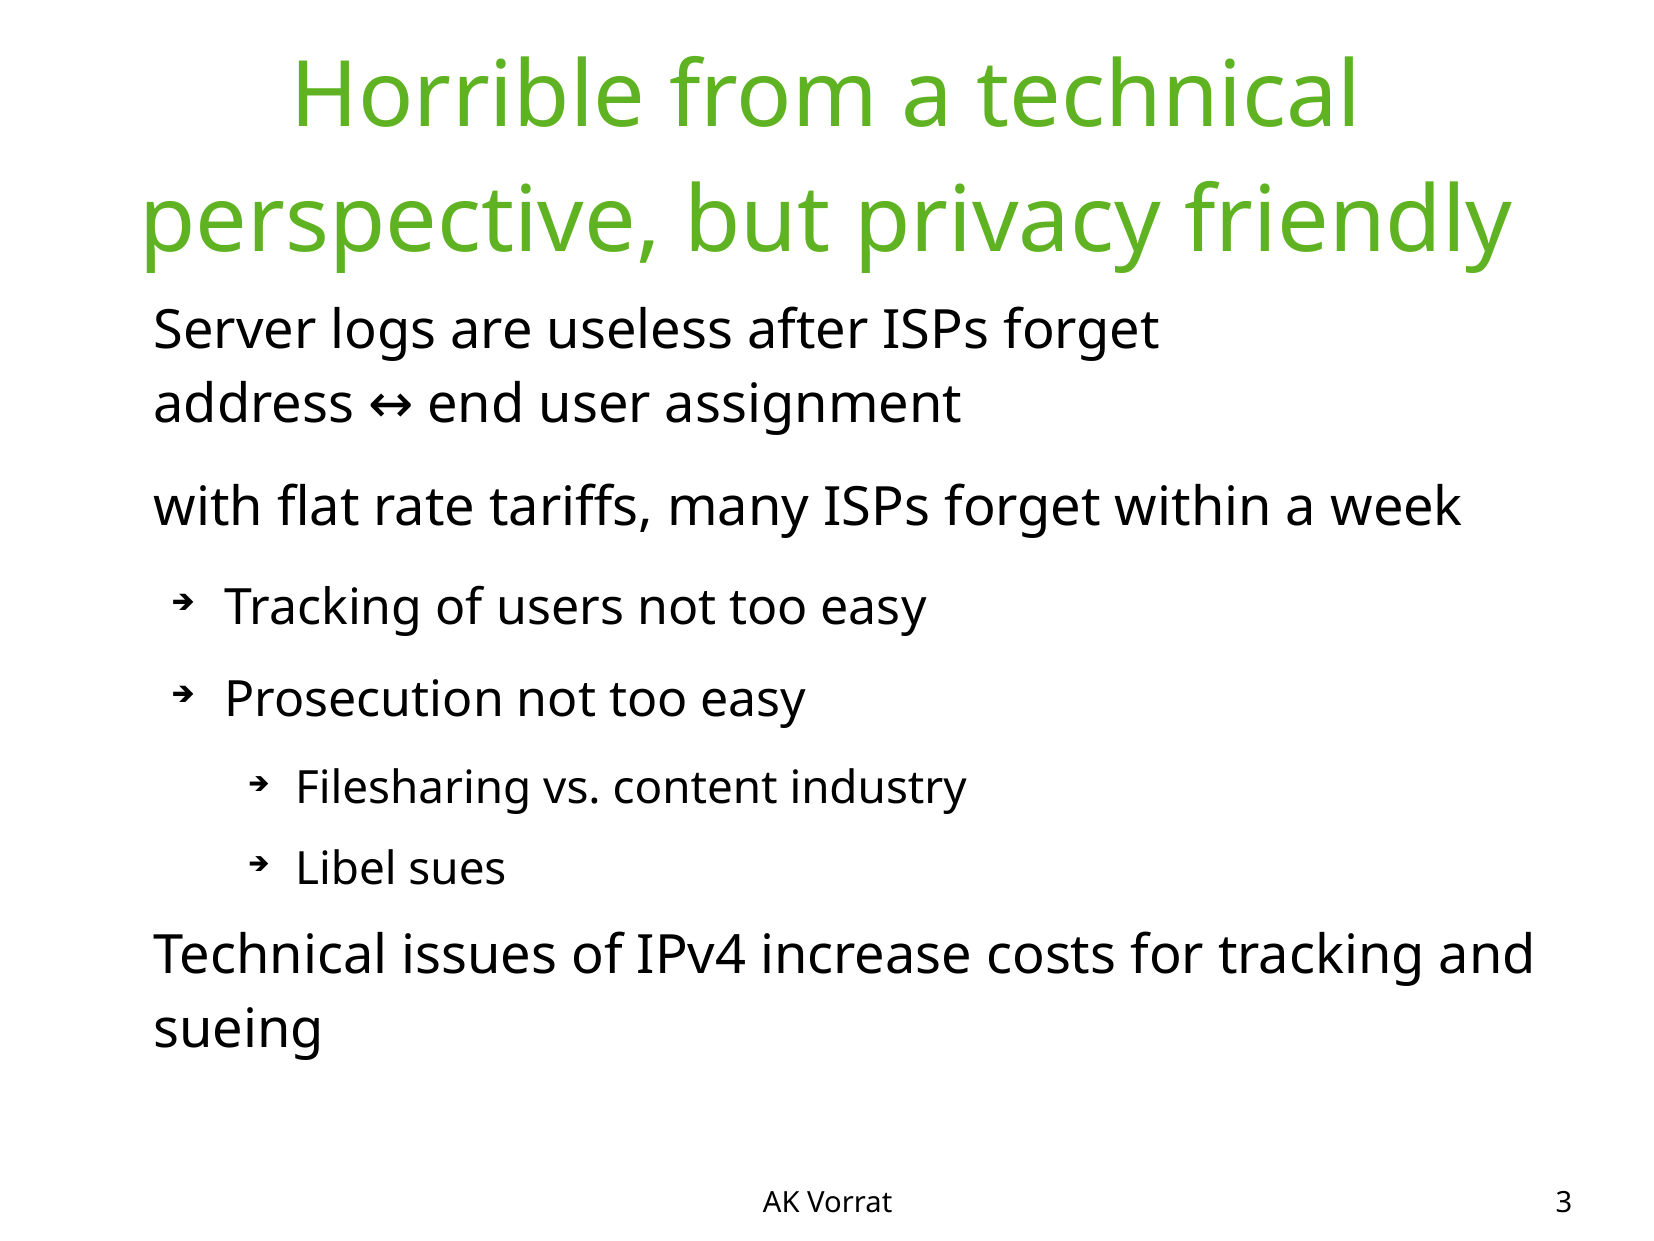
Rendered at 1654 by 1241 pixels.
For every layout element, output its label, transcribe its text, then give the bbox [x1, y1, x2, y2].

title Horrible from a technical perspective, but privacy friendly [82, 41, 1571, 265]
list Server logs are useless after ISPs forget address ↔ end user assignment with flat rate tariffs, many ISPs forget within a week Tracking of users not too easy Prosecution not too easy Filesharing vs. content industry Libel sues Technical issues of IPv4 increase costs for tracking and sueing [82, 290, 1571, 1109]
